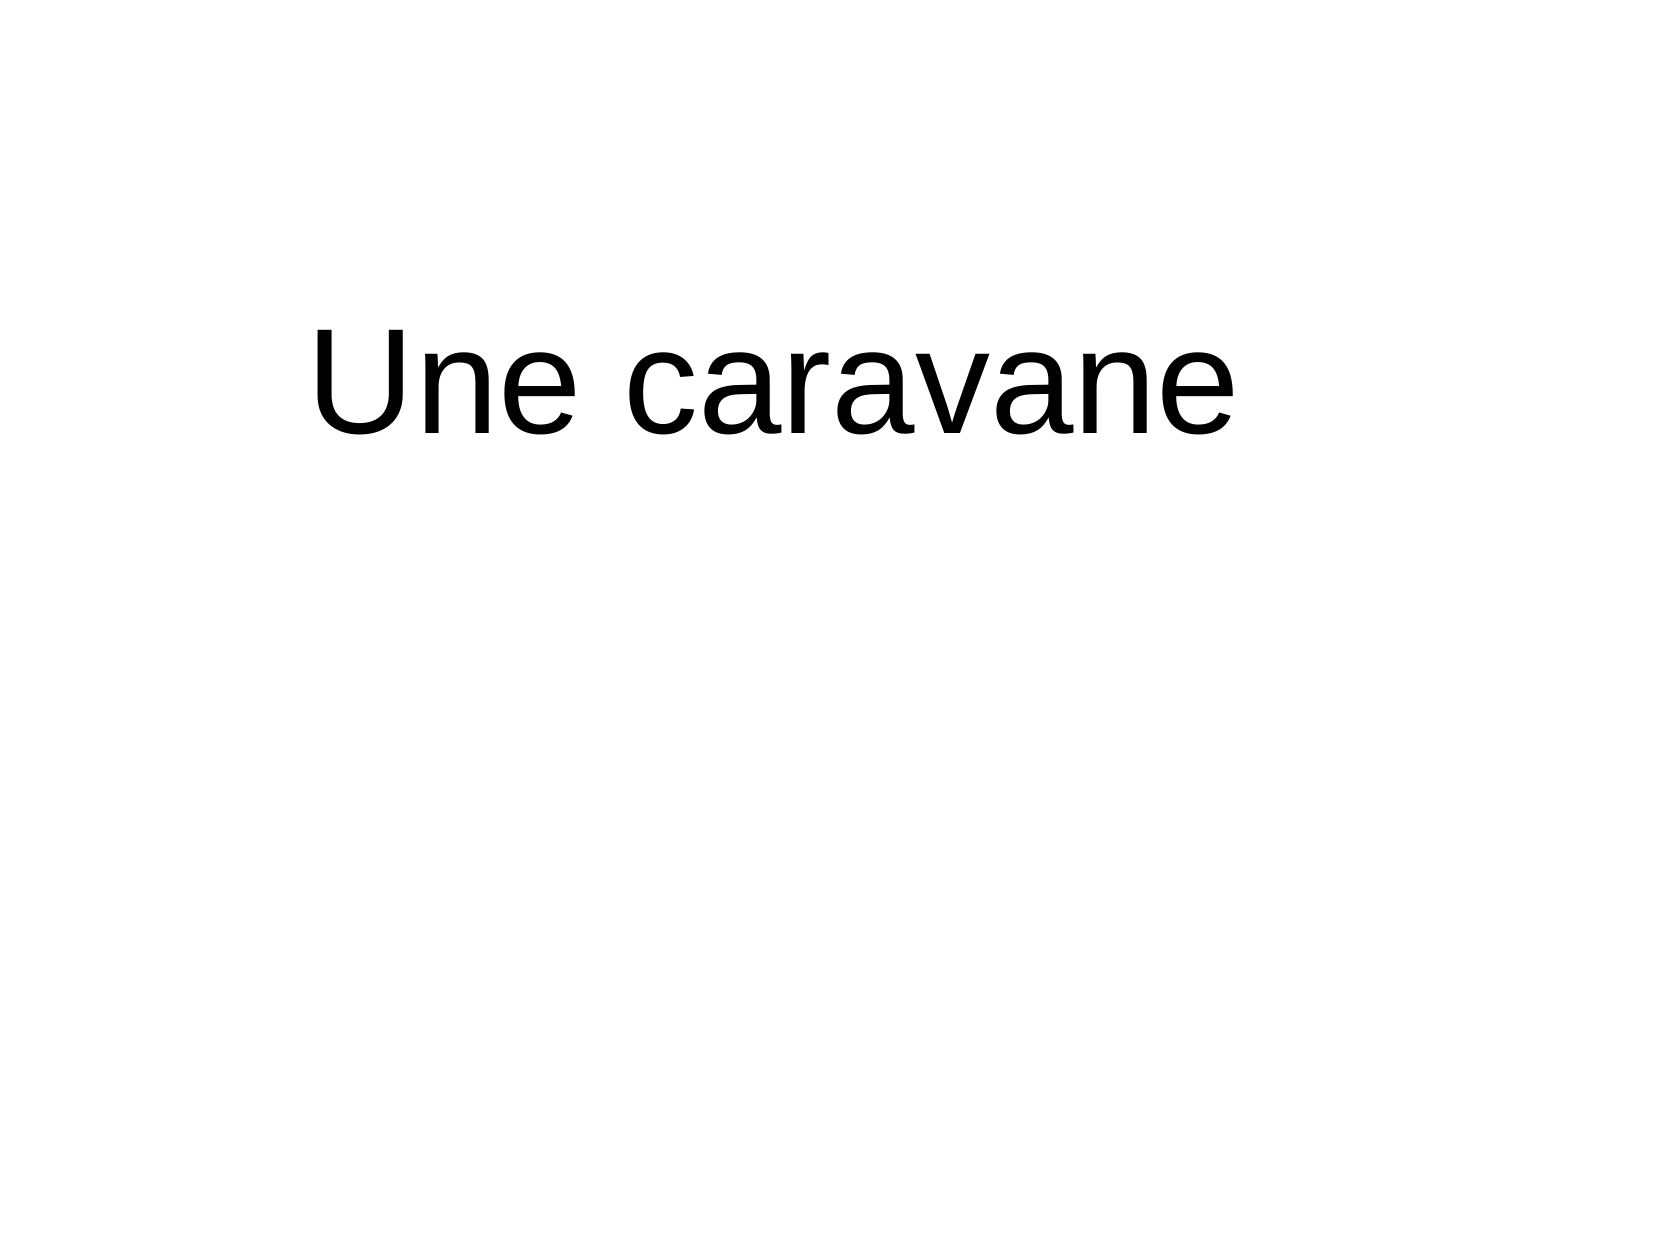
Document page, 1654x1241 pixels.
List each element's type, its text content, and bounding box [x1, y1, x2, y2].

text_box Une caravane [292, 290, 1300, 473]
